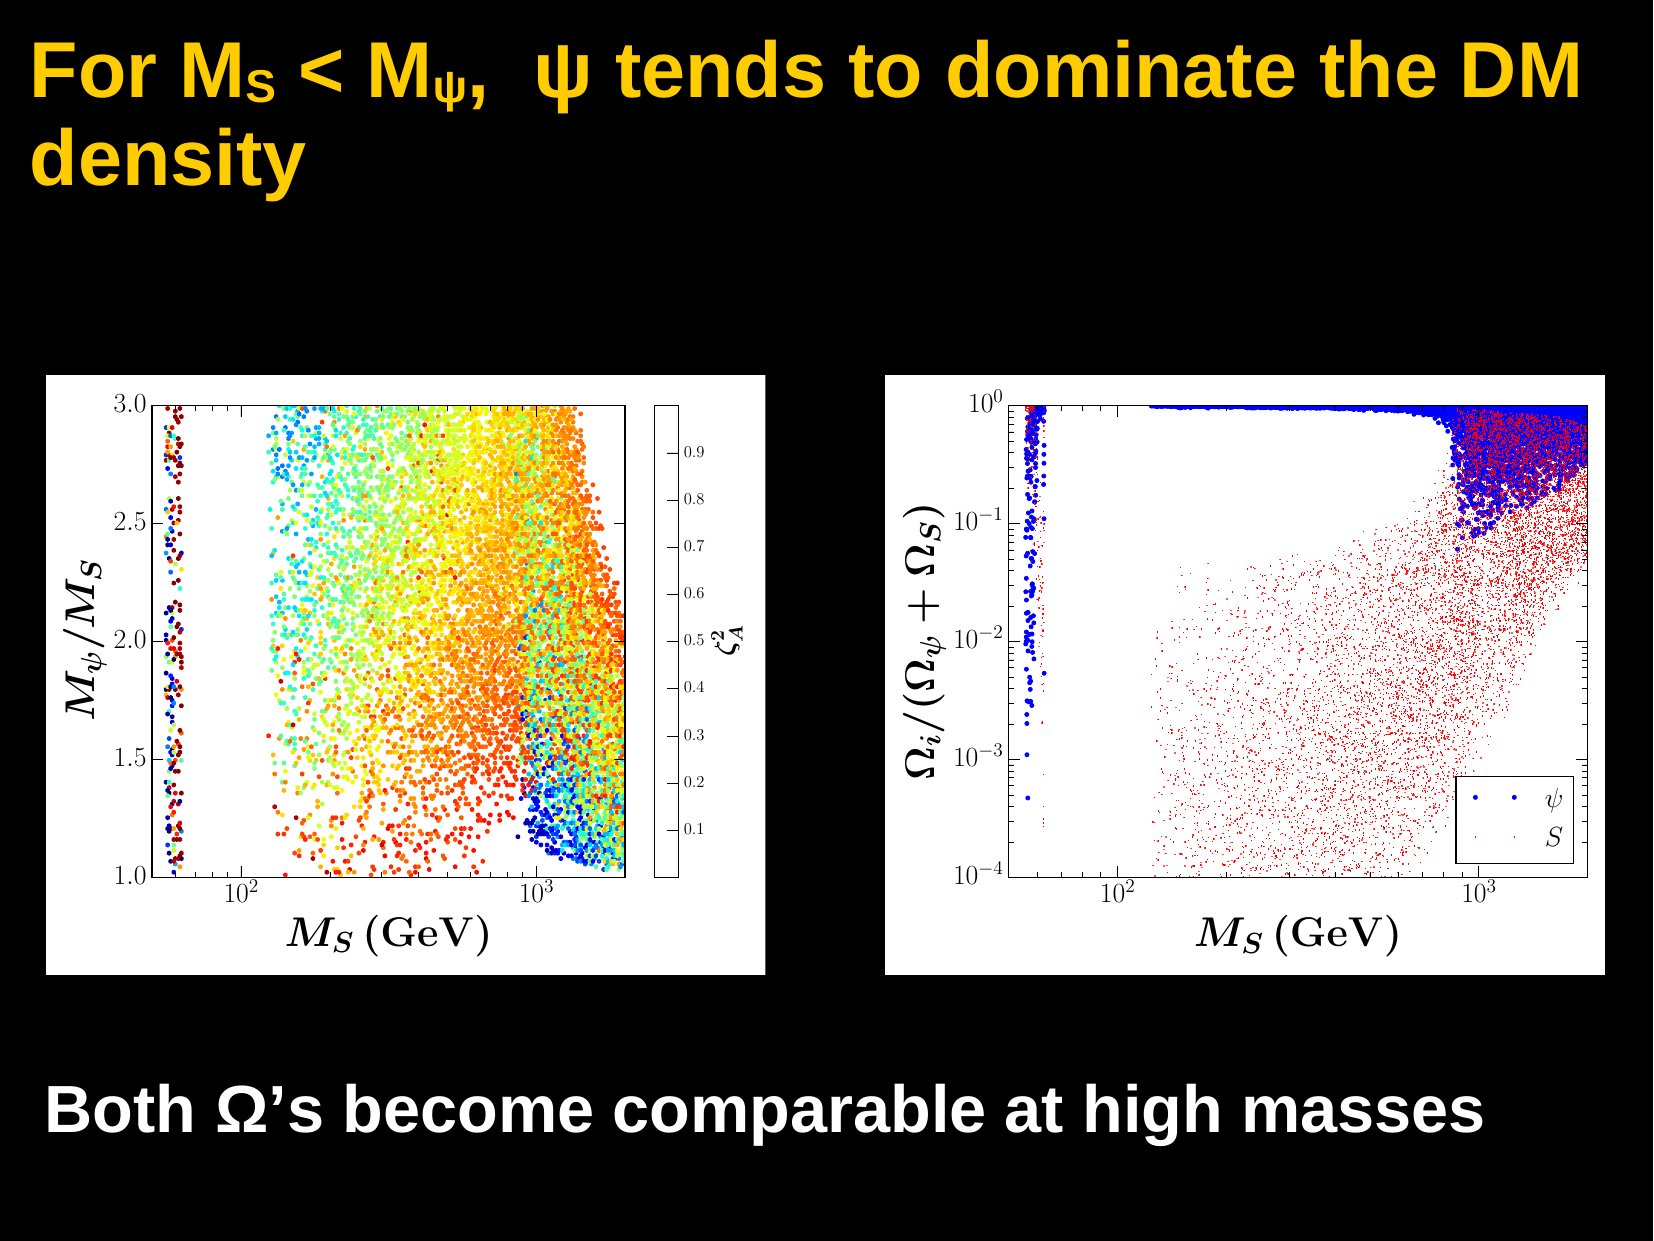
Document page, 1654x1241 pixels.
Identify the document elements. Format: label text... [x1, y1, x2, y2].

text_box For MS < Mψ, ψ tends to dominate the DM density [15, 18, 1653, 237]
text_box Both Ω’s become comparable at high masses [30, 1065, 1606, 1230]
picture [45, 375, 766, 976]
picture [885, 375, 1606, 976]
